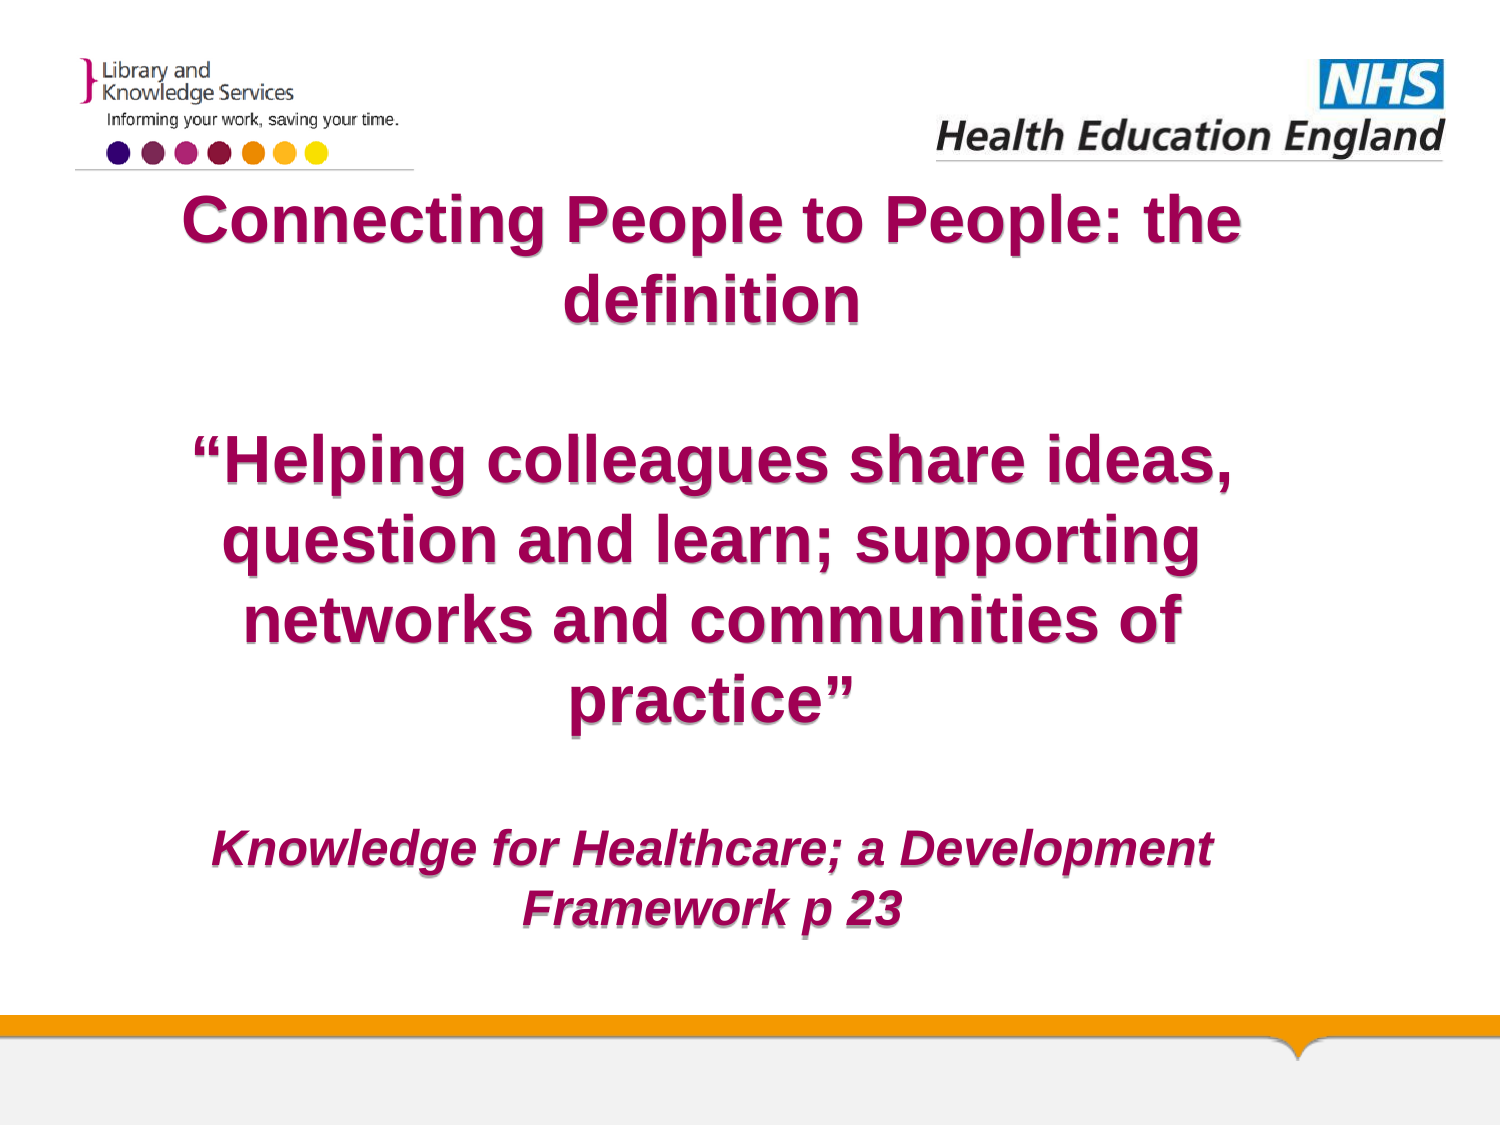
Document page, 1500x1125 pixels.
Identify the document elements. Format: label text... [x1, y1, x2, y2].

title Connecting People to People: the definition “Helping colleagues share ideas, question and learn; supporting networks and communities of practice” Knowledge for Healthcare; a Development Framework p 23 [75, 168, 1351, 280]
picture [75, 54, 416, 169]
